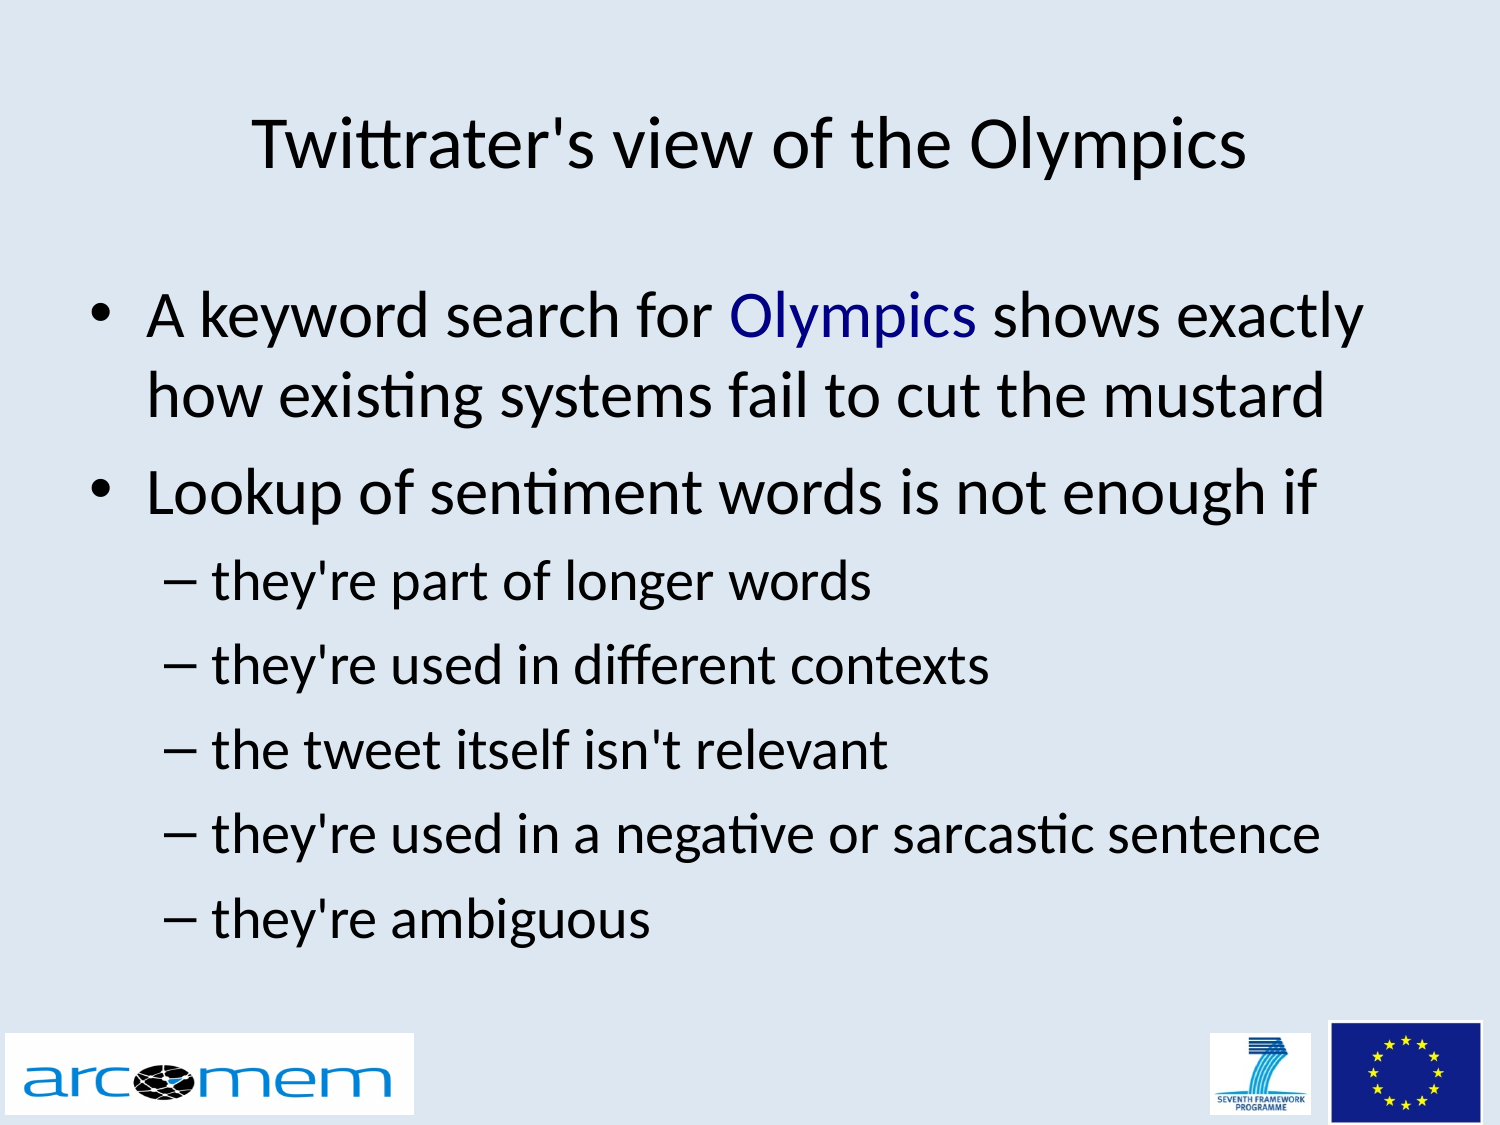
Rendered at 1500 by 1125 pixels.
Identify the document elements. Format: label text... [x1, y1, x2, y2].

title Twittrater's view of the Olympics [75, 37, 1425, 241]
picture [1210, 1033, 1311, 1115]
list A keyword search for Olympics shows exactly how existing systems fail to cut the mustard Lookup of sentiment words is not enough if they're part of longer words they're used in different contexts the tweet itself isn't relevant they're used in a negative or sarcastic sentence they're ambiguous [75, 263, 1425, 1006]
picture [5, 1033, 414, 1115]
picture [1328, 1020, 1483, 1125]
